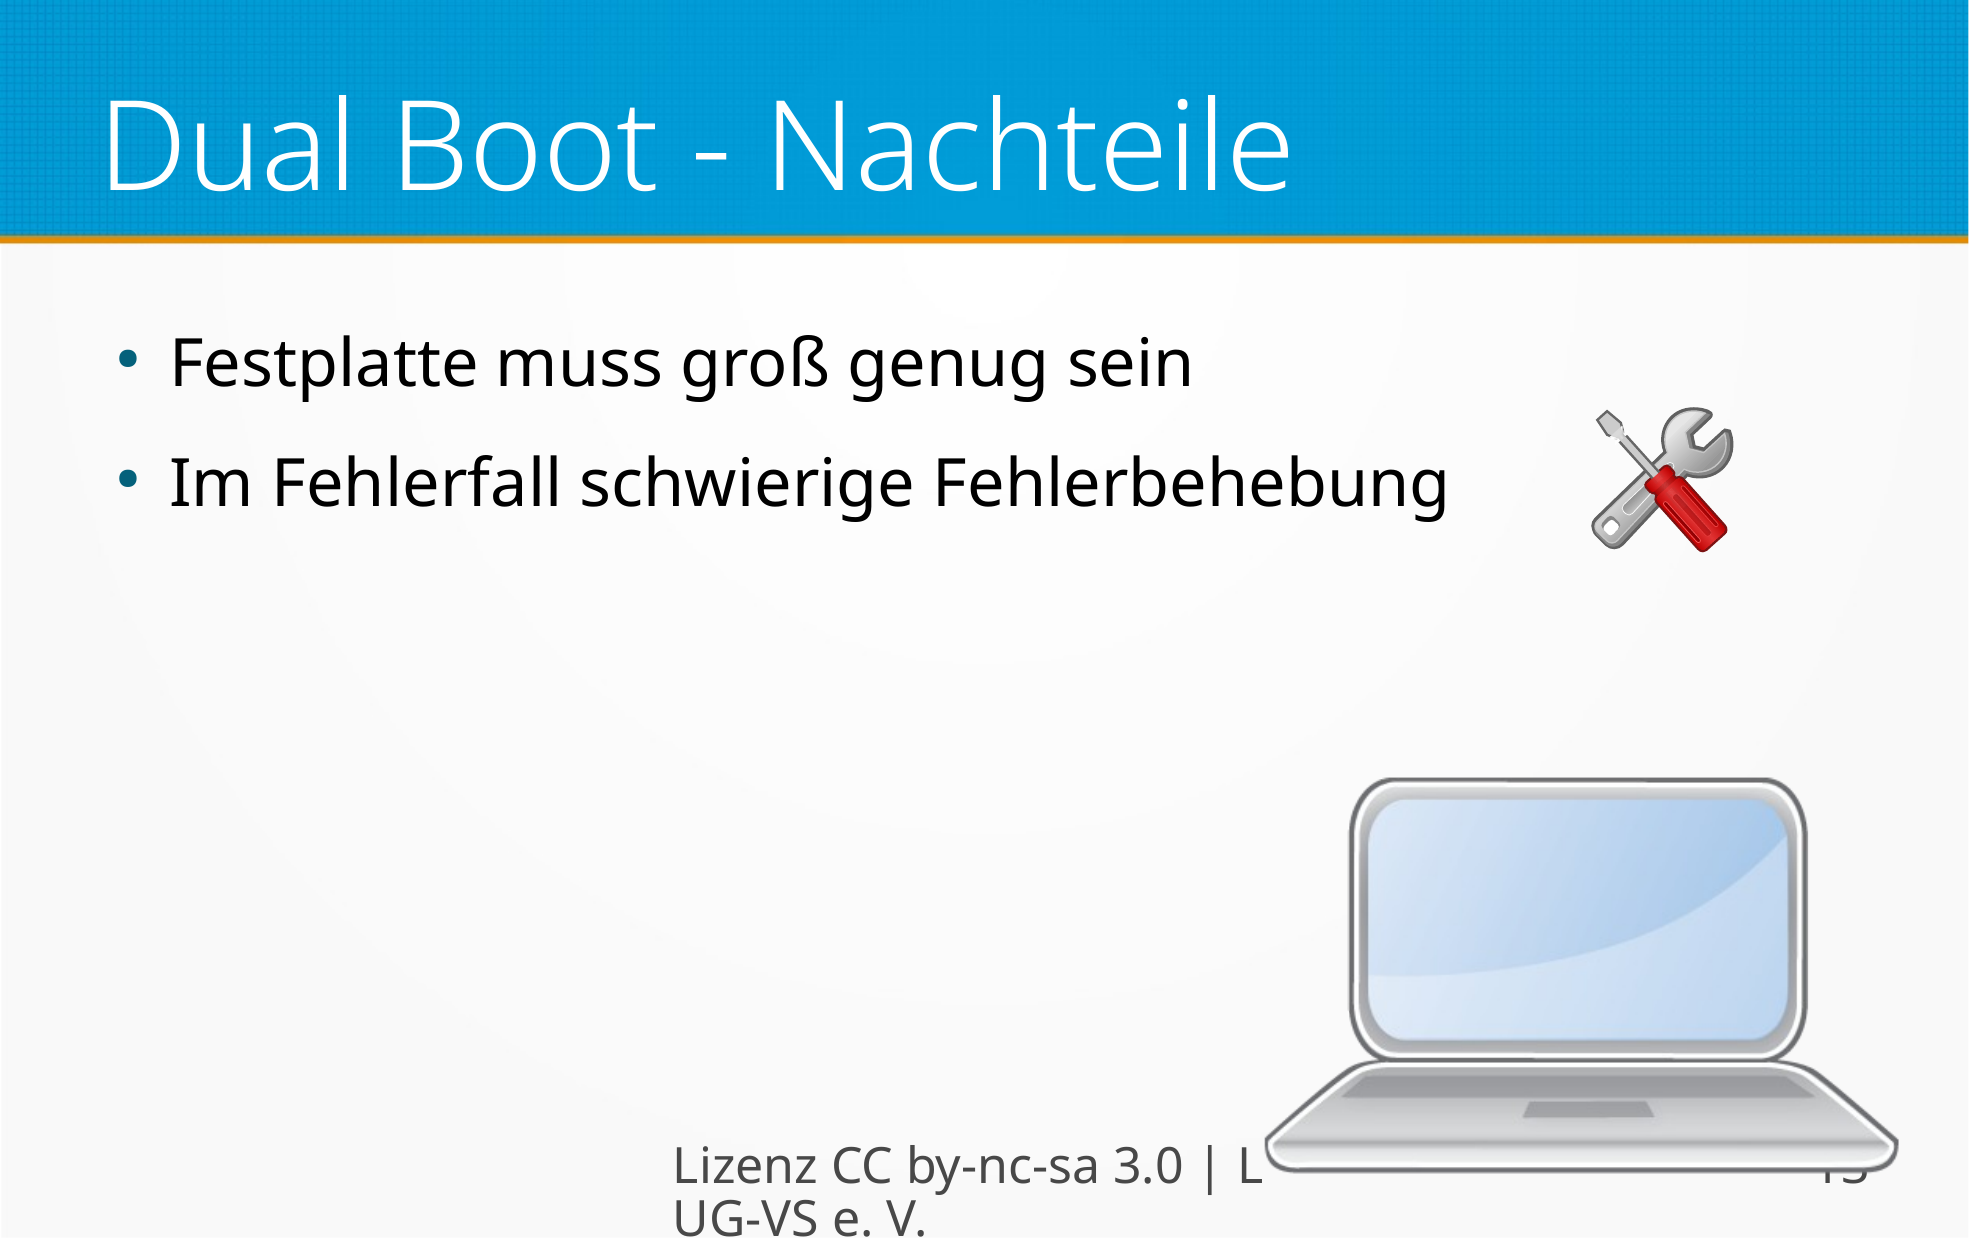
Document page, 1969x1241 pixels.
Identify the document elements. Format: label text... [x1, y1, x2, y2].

list Festplatte muss groß genug sein Im Fehlerfall schwierige Fehlerbehebung [98, 315, 1861, 1081]
title Dual Boot - Nachteile [98, 19, 1870, 227]
picture [0, 233, 1969, 1241]
